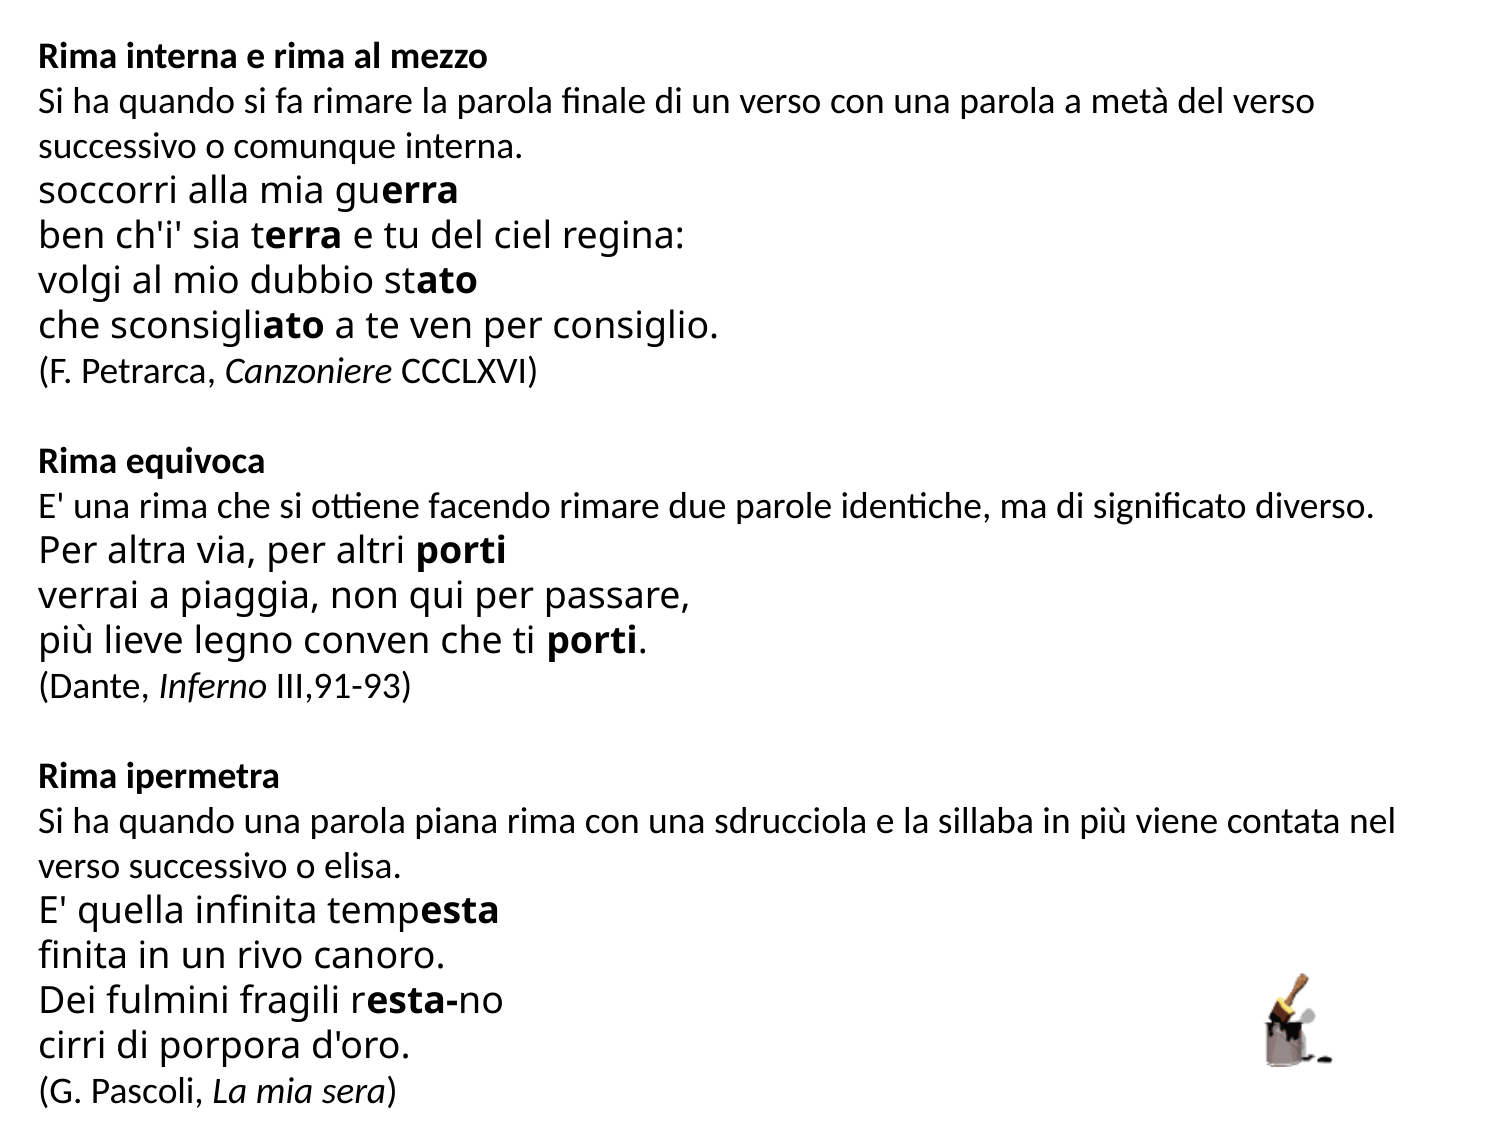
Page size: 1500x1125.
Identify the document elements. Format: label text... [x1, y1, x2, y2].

picture [1253, 972, 1411, 1067]
text_box Rima interna e rima al mezzo Si ha quando si fa rimare la parola finale di un verso con una parola a metà del verso successivo o comunque interna. soccorri alla mia guerra ben ch'i' sia terra e tu del ciel regina: volgi al mio dubbio stato che sconsigliato a te ven per consiglio. (F. Petrarca, Canzoniere CCCLXVI) Rima equivoca E' una rima che si ottiene facendo rimare due parole identiche, ma di significato diverso. Per altra via, per altri porti verrai a piaggia, non qui per passare, più lieve legno conven che ti porti. (Dante, Inferno III,91-93) Rima ipermetra Si ha quando una parola piana rima con una sdrucciola e la sillaba in più viene contata nel verso successivo o elisa. E' quella infinita tempesta finita in un rivo canoro. Dei fulmini fragili resta-no cirri di porpora d'oro. (G. Pascoli, La mia sera) [23, 23, 1454, 1119]
